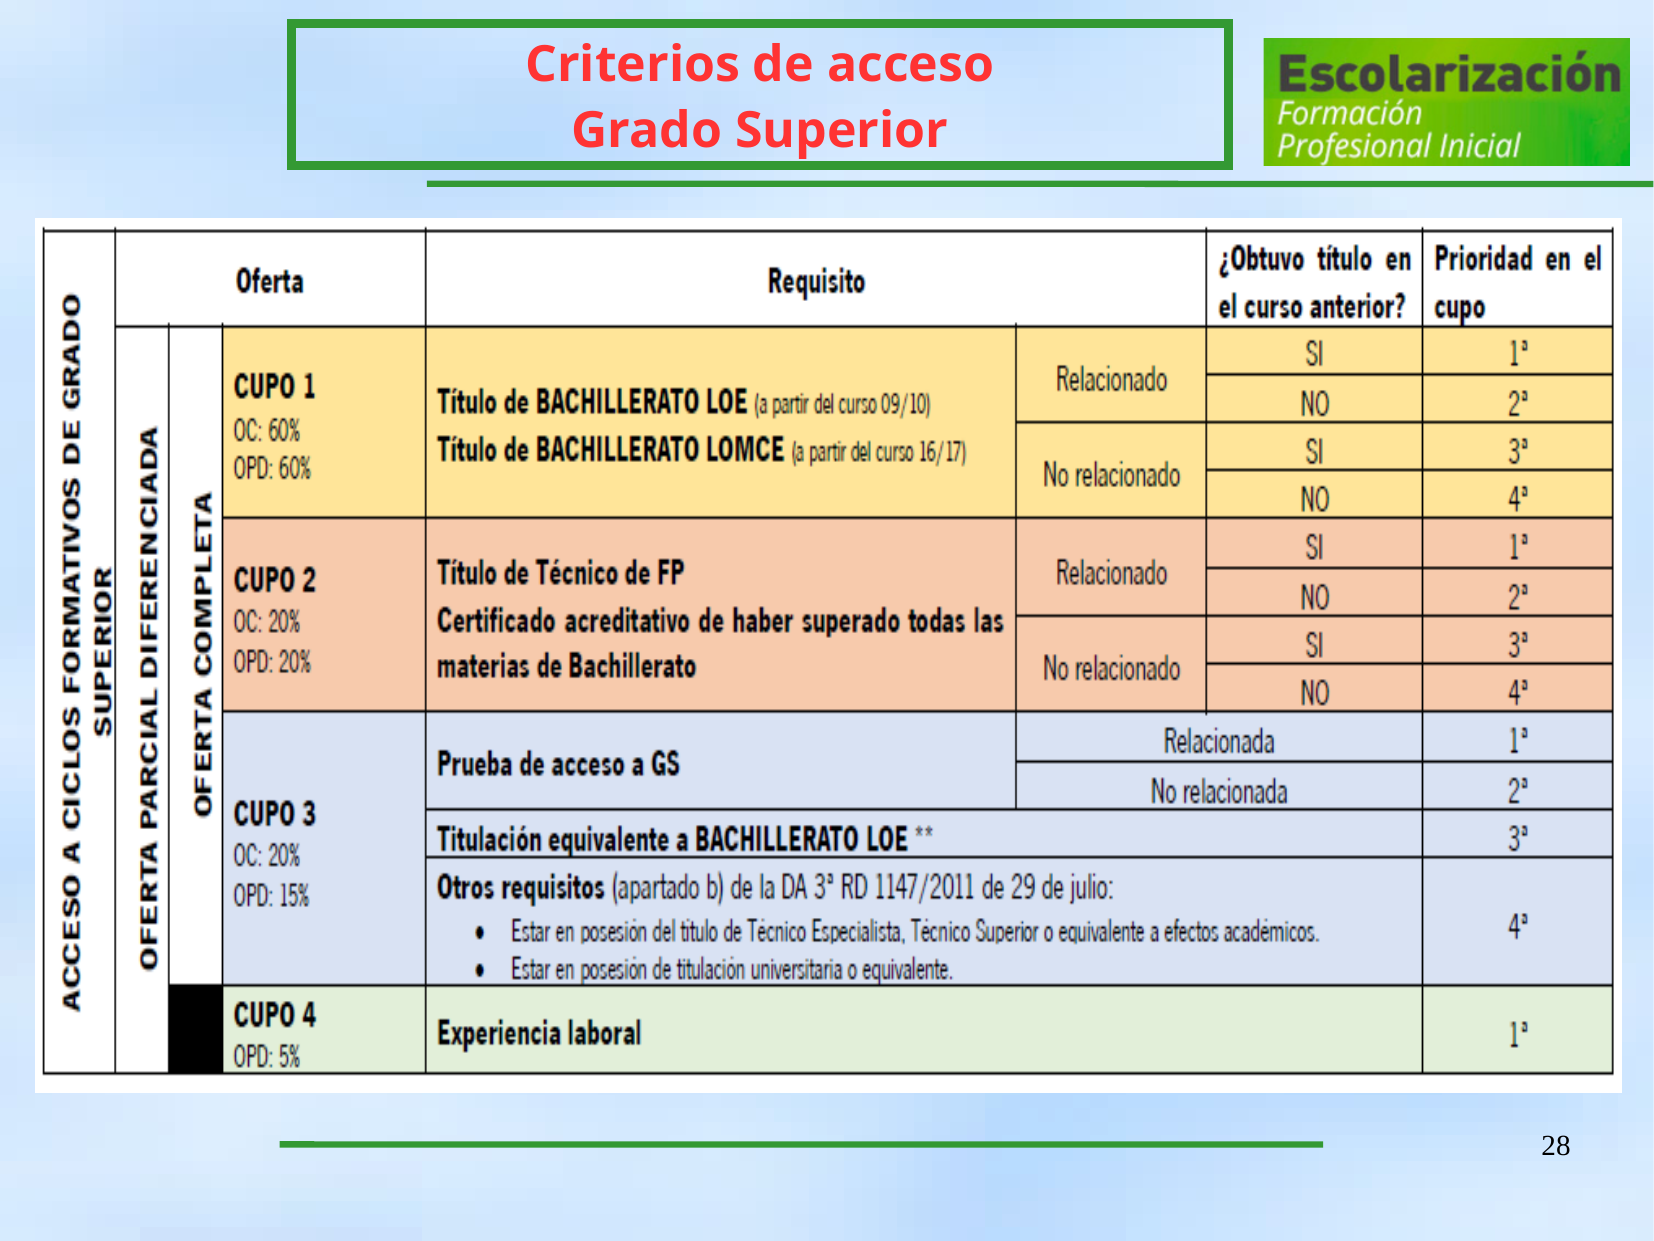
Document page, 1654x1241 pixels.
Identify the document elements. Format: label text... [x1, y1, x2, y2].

picture [0, 0, 1654, 1241]
text_box Criterios de acceso Grado Superior [291, 23, 1229, 166]
